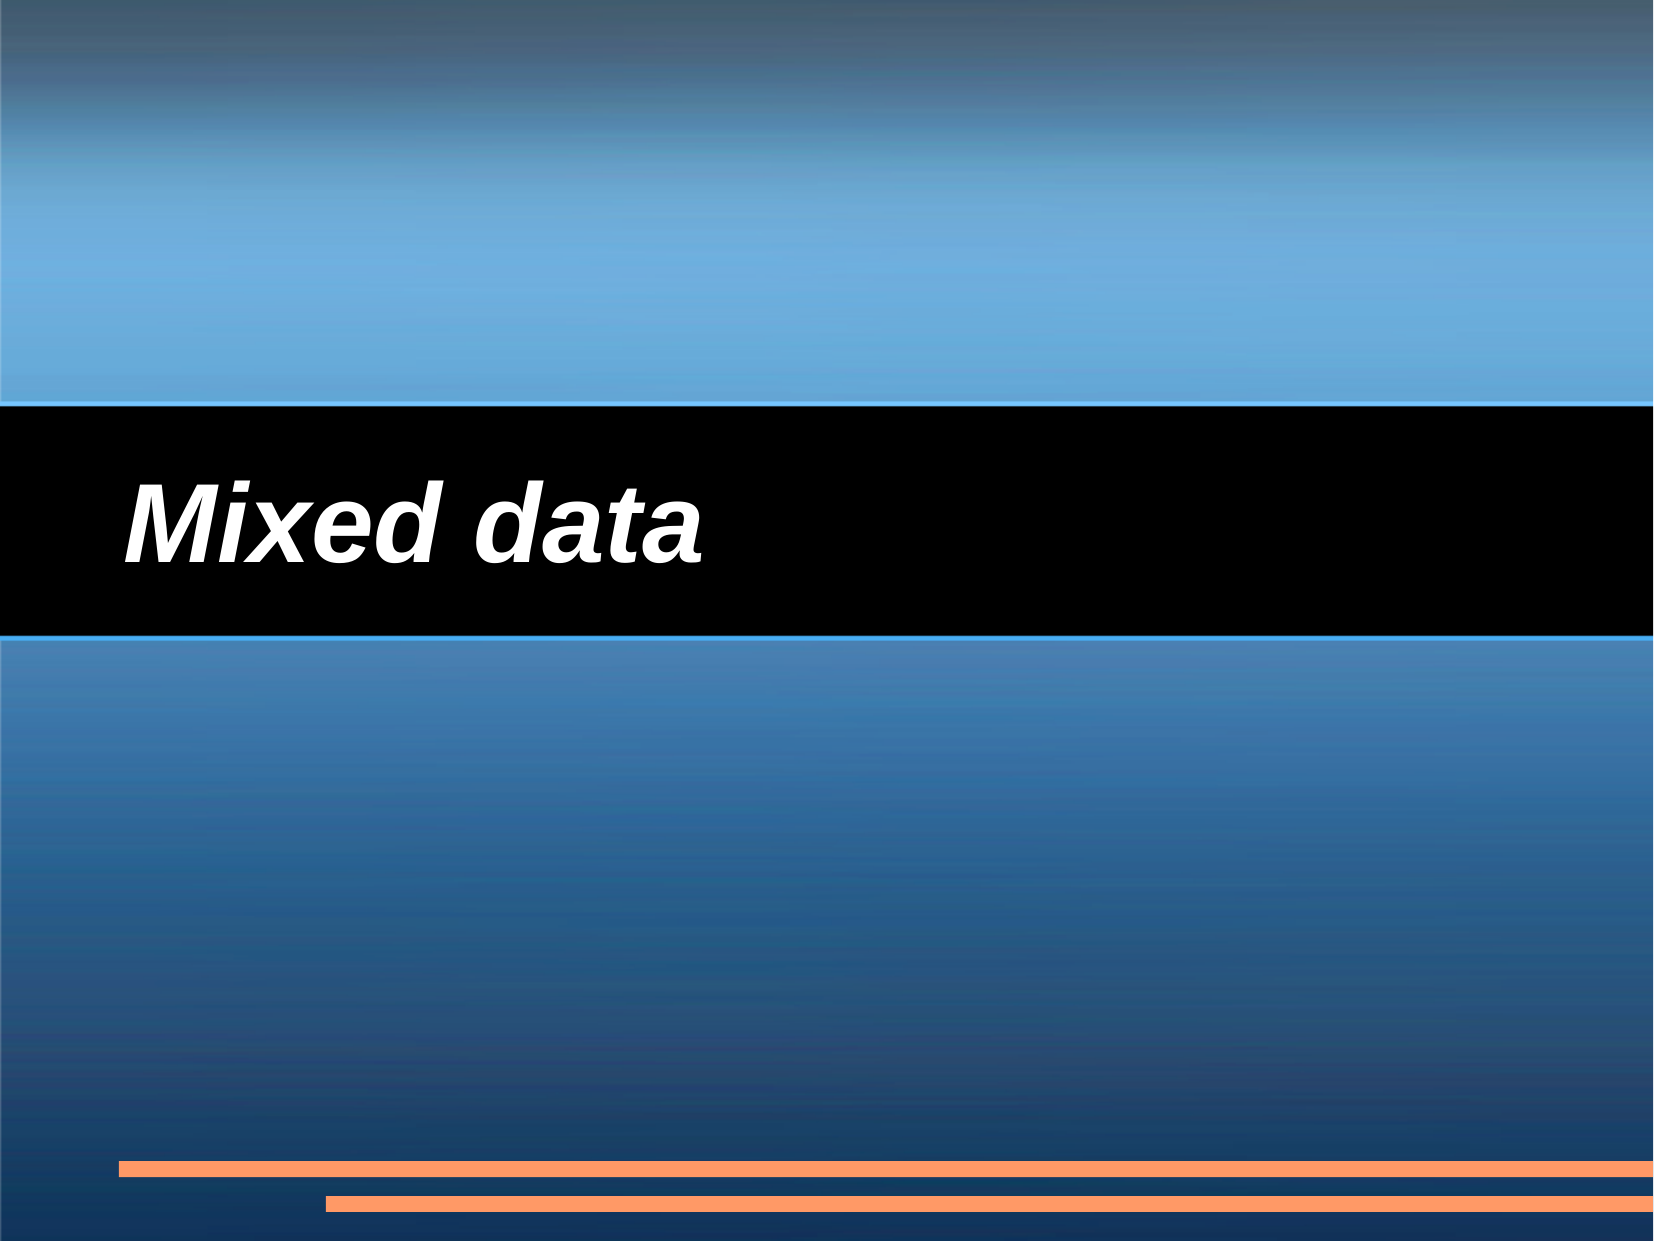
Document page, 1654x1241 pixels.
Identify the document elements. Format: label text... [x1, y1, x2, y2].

picture [0, 0, 1654, 1241]
title Mixed data [123, 419, 1536, 627]
